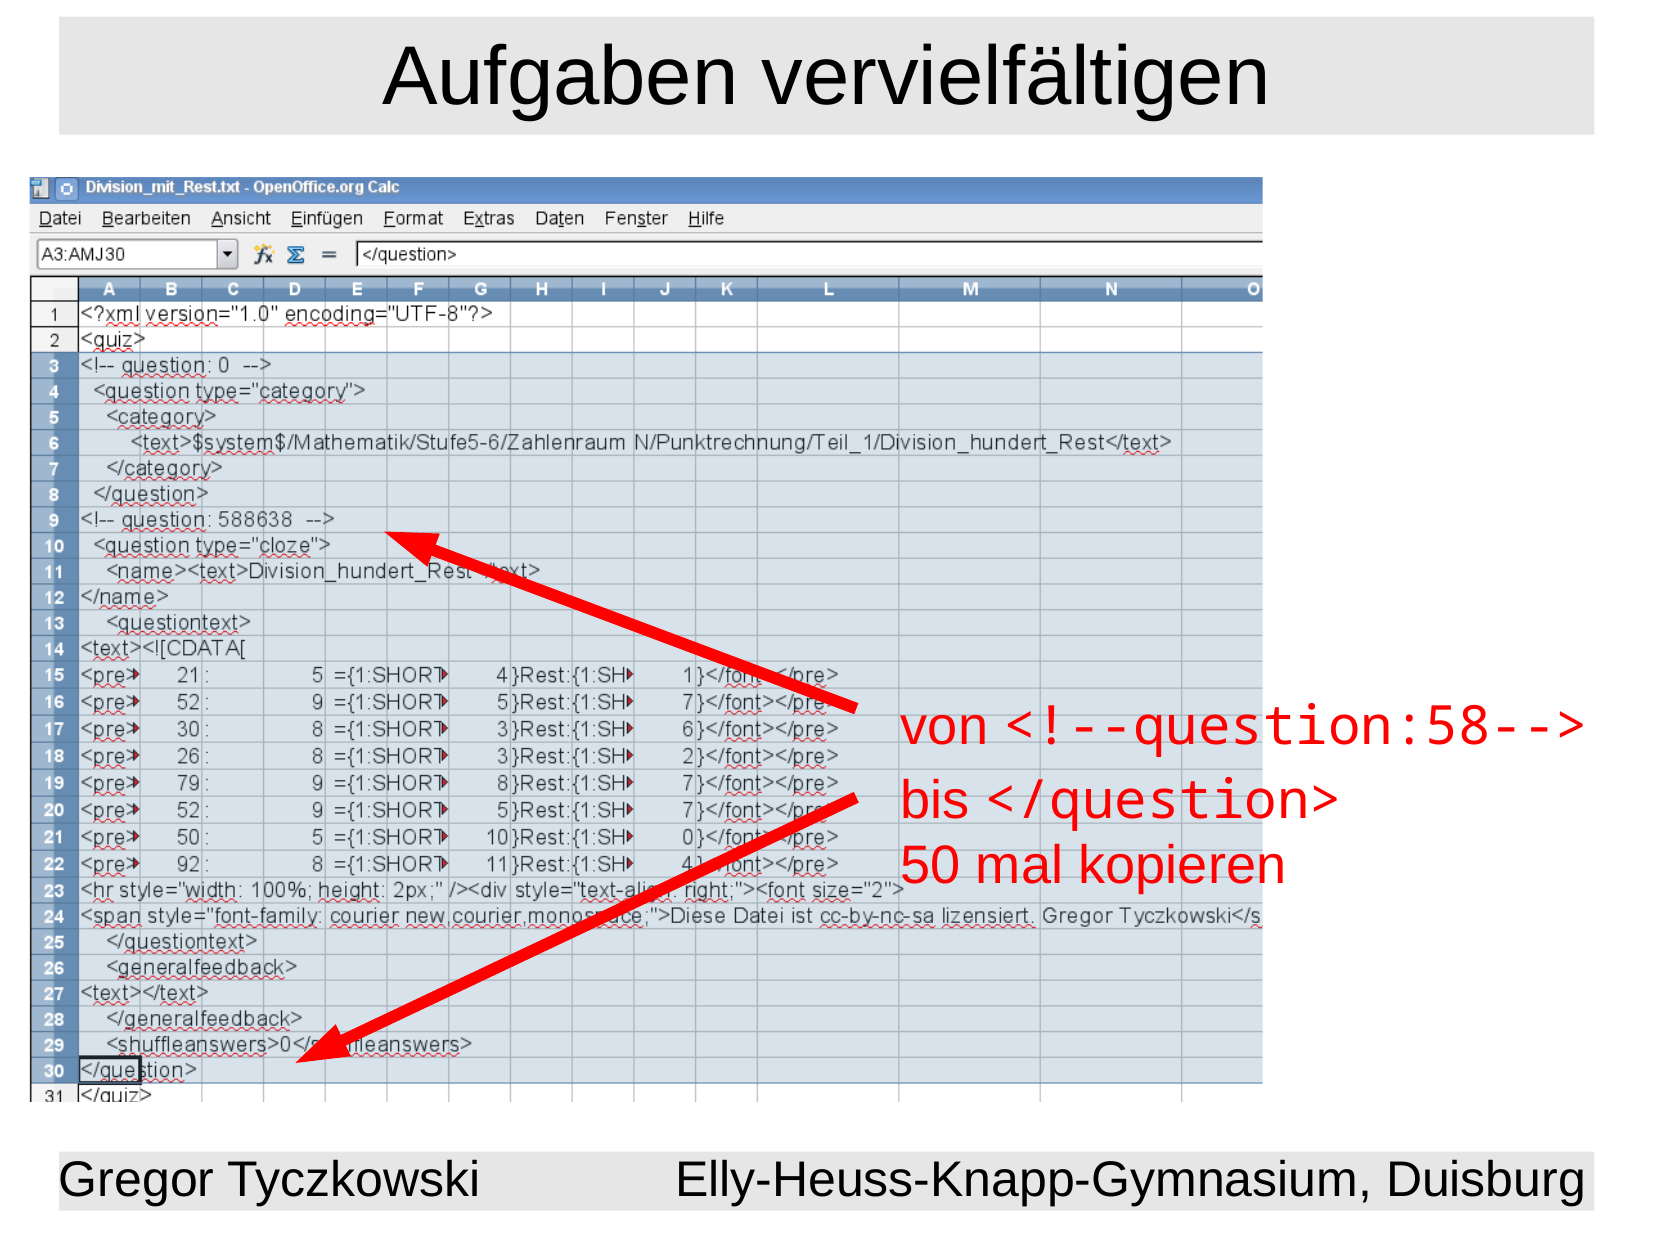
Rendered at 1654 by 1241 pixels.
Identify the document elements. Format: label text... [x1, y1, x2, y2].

title Aufgaben vervielfältigen [59, 16, 1595, 135]
list Gregor Tyczkowski Elly-Heuss-Knapp-Gymnasium, Duisburg [59, 1151, 1595, 1211]
text_box von <!--question:58--> bis </question> 50 mal kopieren [885, 679, 1651, 885]
picture [29, 177, 1263, 1102]
